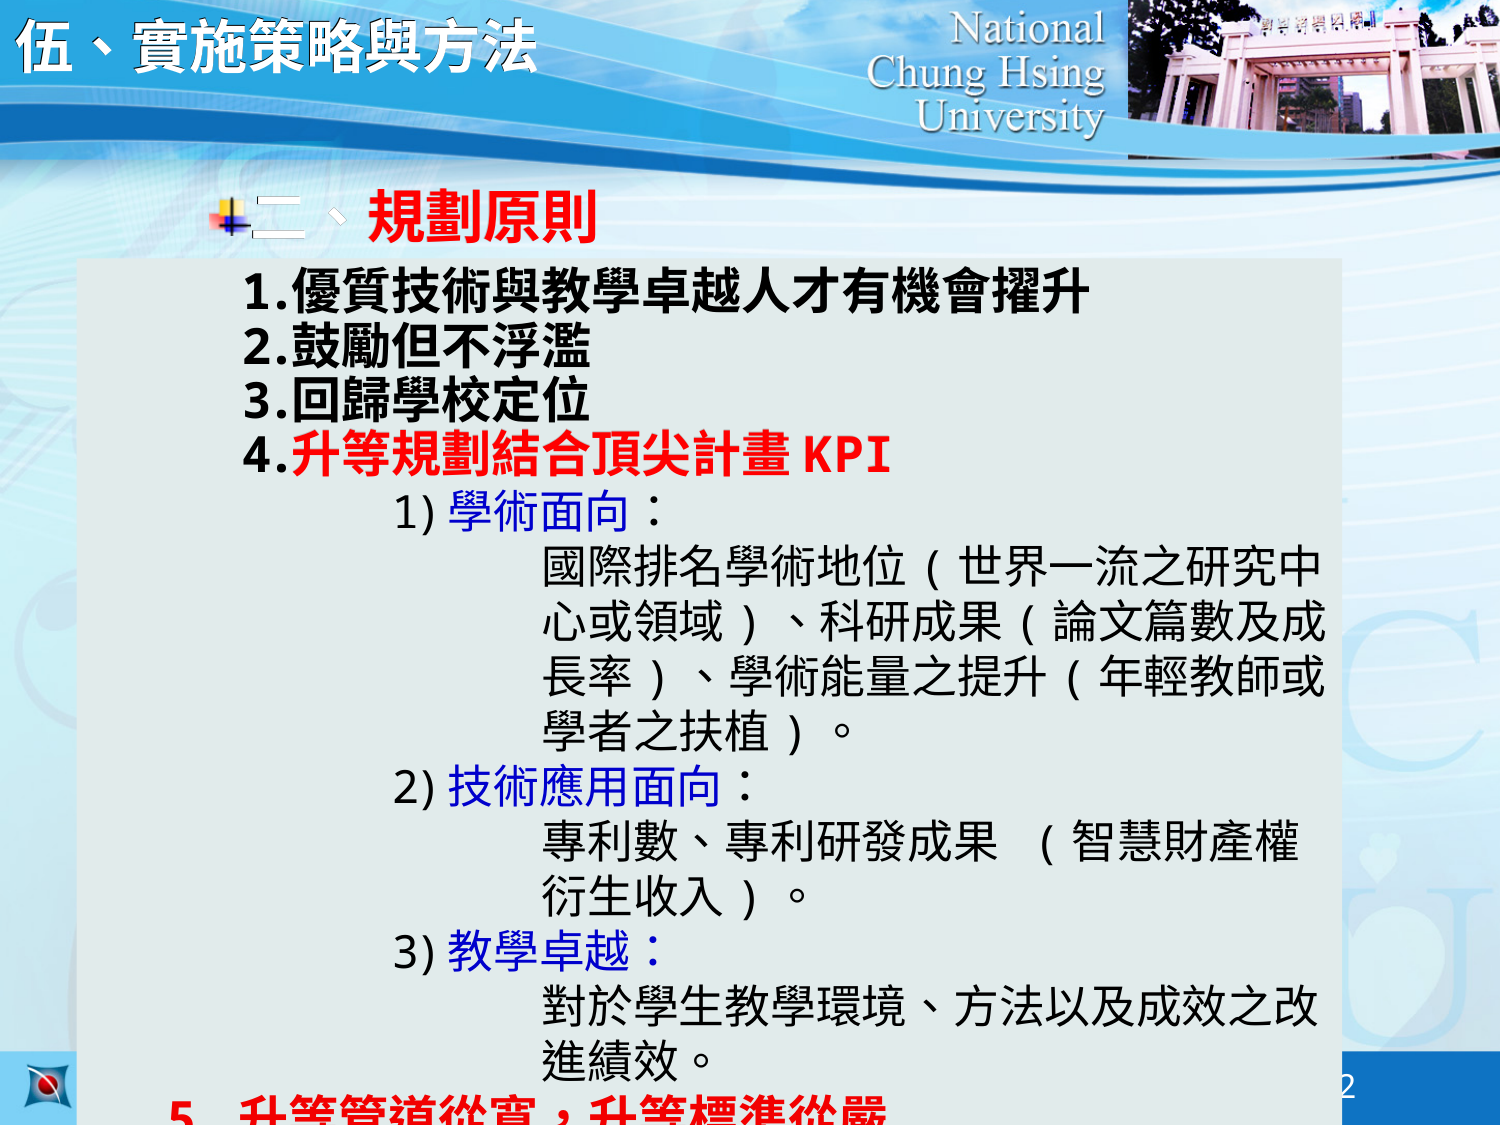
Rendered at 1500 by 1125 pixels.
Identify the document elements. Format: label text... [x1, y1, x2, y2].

text_box 二、規劃原則 [195, 173, 1364, 258]
text_box 優質技術與教學卓越人才有機會擢升 鼓勵但不浮濫 回歸學校定位 升等規劃結合頂尖計畫KPI 學術面向： 國際排名學術地位(世界一流之研究中心或領域)、科研成果(論文篇數及成長率)、學術能量之提升(年輕教師或學者之扶植)。 技術應用面向： 專利數、專利研發成果 (智慧財產權衍生收入)。 教學卓越： 對於學生教學環境、方法以及成效之改進績效。 5.升等管道從寬，升等標準從嚴 [76, 258, 1343, 1078]
title 伍、實施策略與方法 [0, 0, 880, 91]
